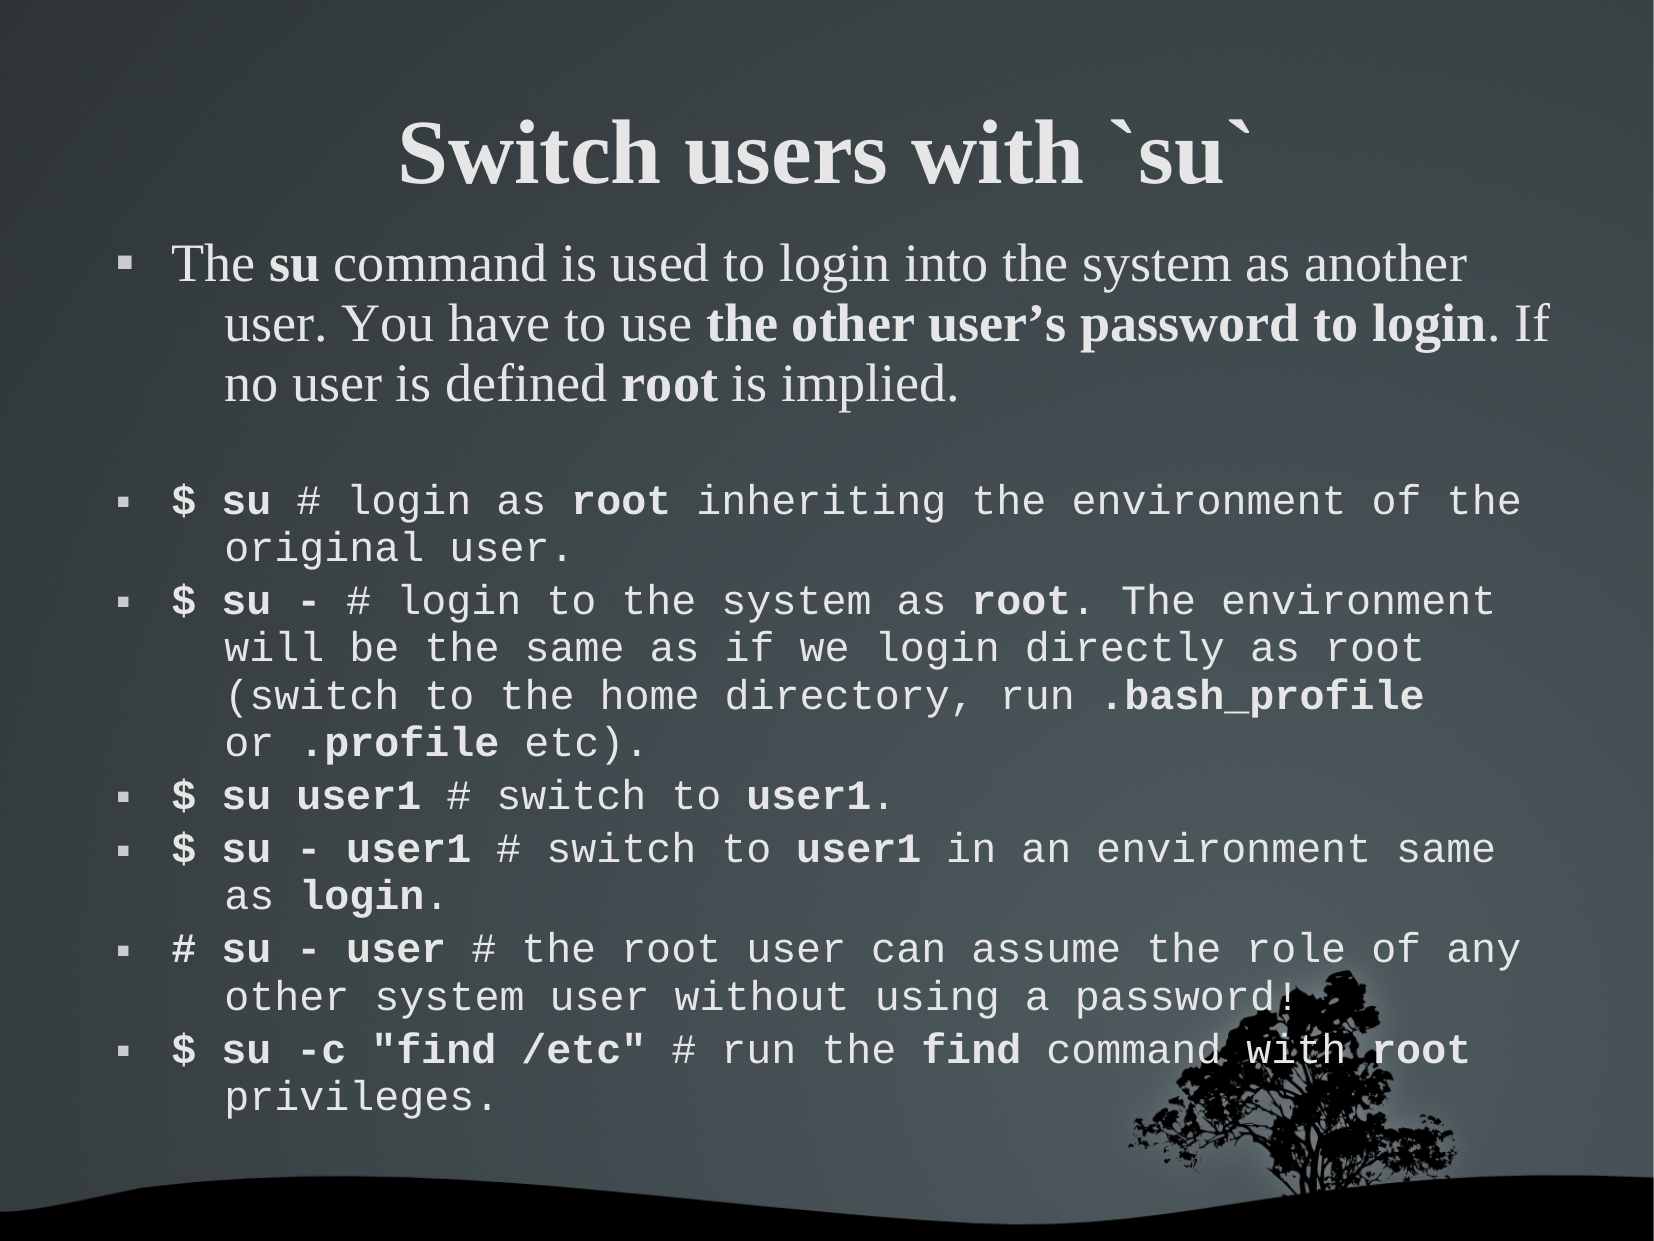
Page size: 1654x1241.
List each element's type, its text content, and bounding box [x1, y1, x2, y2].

title Switch users with `su` [82, 49, 1571, 233]
picture [0, 0, 1654, 1241]
list The su command is used to login into the system as another user. You have to use the other user’s password to login. If no user is defined root is implied. $ su # login as root inheriting the environment of the original user. $ su - # login to the system as root. The environment will be the same as if we login directly as root (switch to the home directory, run .bash_profile or .profile etc). $ su user1 # switch to user1. $ su - user1 # switch to user1 in an environment same as login. # su - user # the root user can assume the role of any other system user without using a password! $ su -c "find /etc" # run the find command with root privileges. [82, 233, 1571, 1229]
